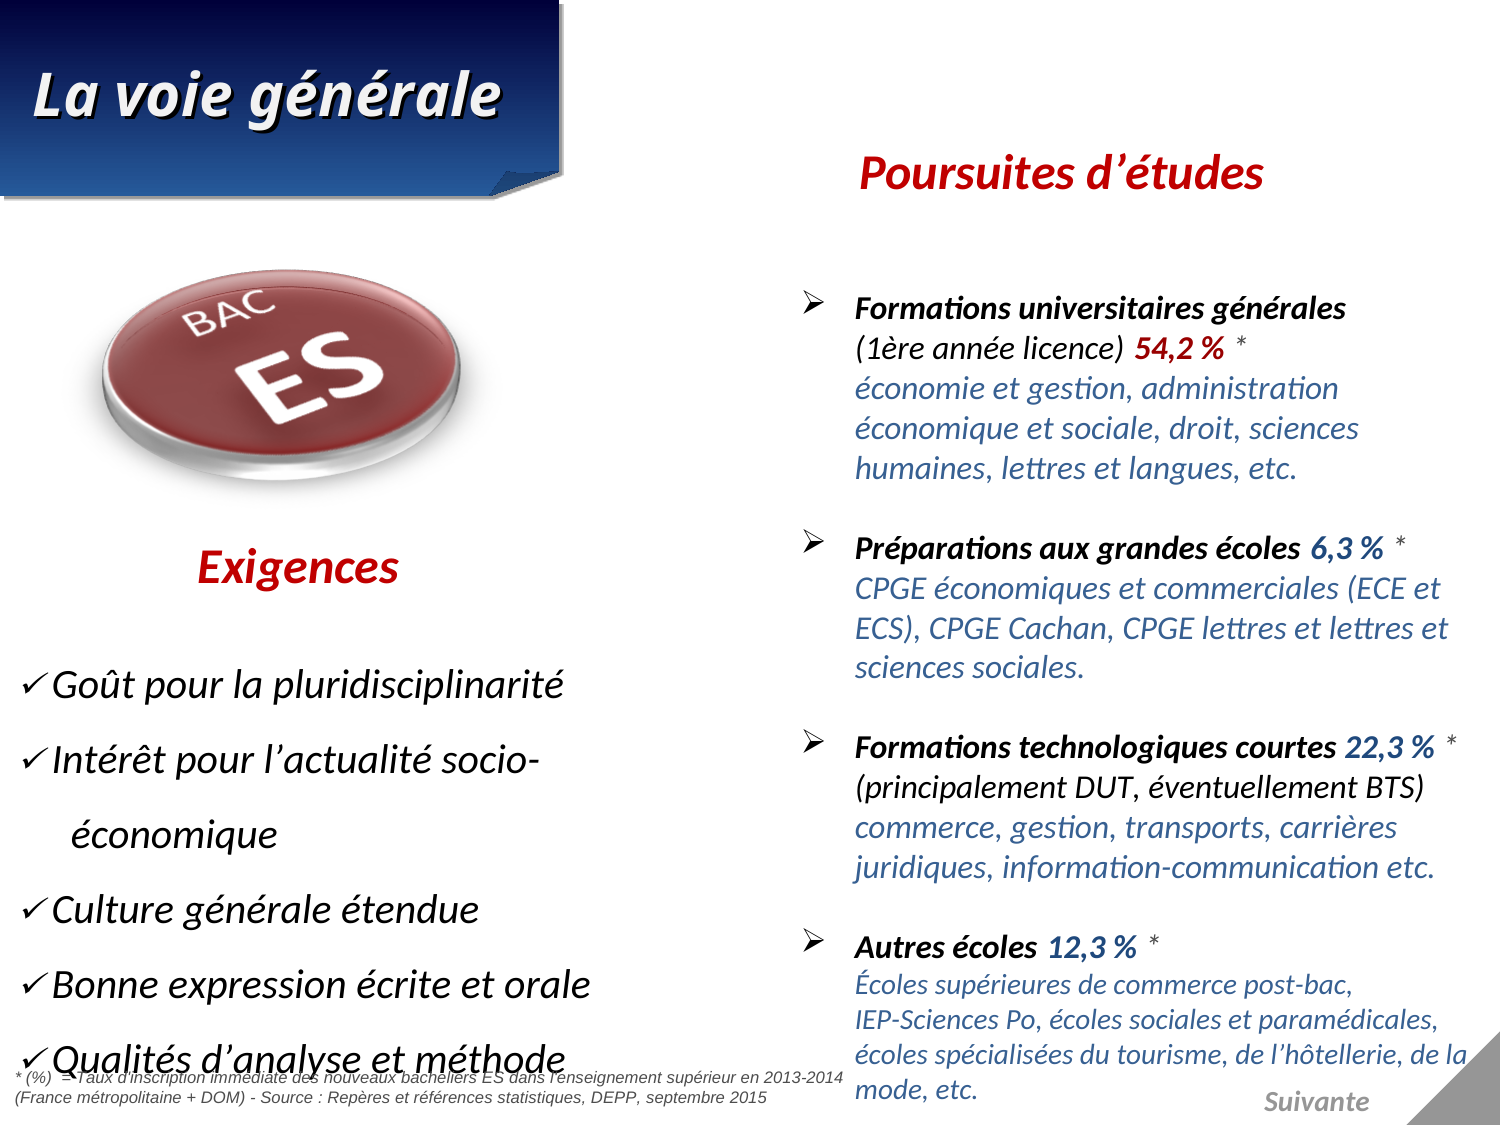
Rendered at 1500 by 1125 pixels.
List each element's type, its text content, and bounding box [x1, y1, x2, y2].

text_box Formations universitaires générales (1ère année licence) 54,2 % * économie et gestion, administration économique et sociale, droit, sciences humaines, lettres et langues, etc. Préparations aux grandes écoles 6,3 % * CPGE économiques et commerciales (ECE et ECS), CPGE Cachan, CPGE lettres et lettres et sciences sociales. Formations technologiques courtes 22,3 % * (principalement DUT, éventuellement BTS) commerce, gestion, transports, carrières juridiques, information-communication etc. Autres écoles 12,3 % * Écoles supérieures de commerce post-bac, IEP-Sciences Po, écoles sociales et paramédicales, écoles spécialisées du tourisme, de l’hôtellerie, de la mode, etc. [785, 278, 1500, 1059]
text_box * (%) = Taux d'inscription immédiate des nouveaux bacheliers ES dans l'enseignement supérieur en 2013-2014 (France métropolitaine + DOM) - Source : Repères et références statistiques, DEPP, septembre 2015 [0, 1059, 1105, 1115]
text_box [1418, 1059, 1500, 1125]
text_box Suivante [1216, 1074, 1418, 1125]
text_box La voie générale [32, 61, 524, 130]
text_box Poursuites d’études [844, 131, 1451, 278]
text_box  Goût pour la pluridisciplinarité  Intérêt pour l’actualité socio-économique  Culture générale étendue  Bonne expression écrite et orale  Qualités d’analyse et méthode [0, 624, 762, 1059]
picture [0, 221, 654, 618]
text_box [0, 0, 559, 197]
